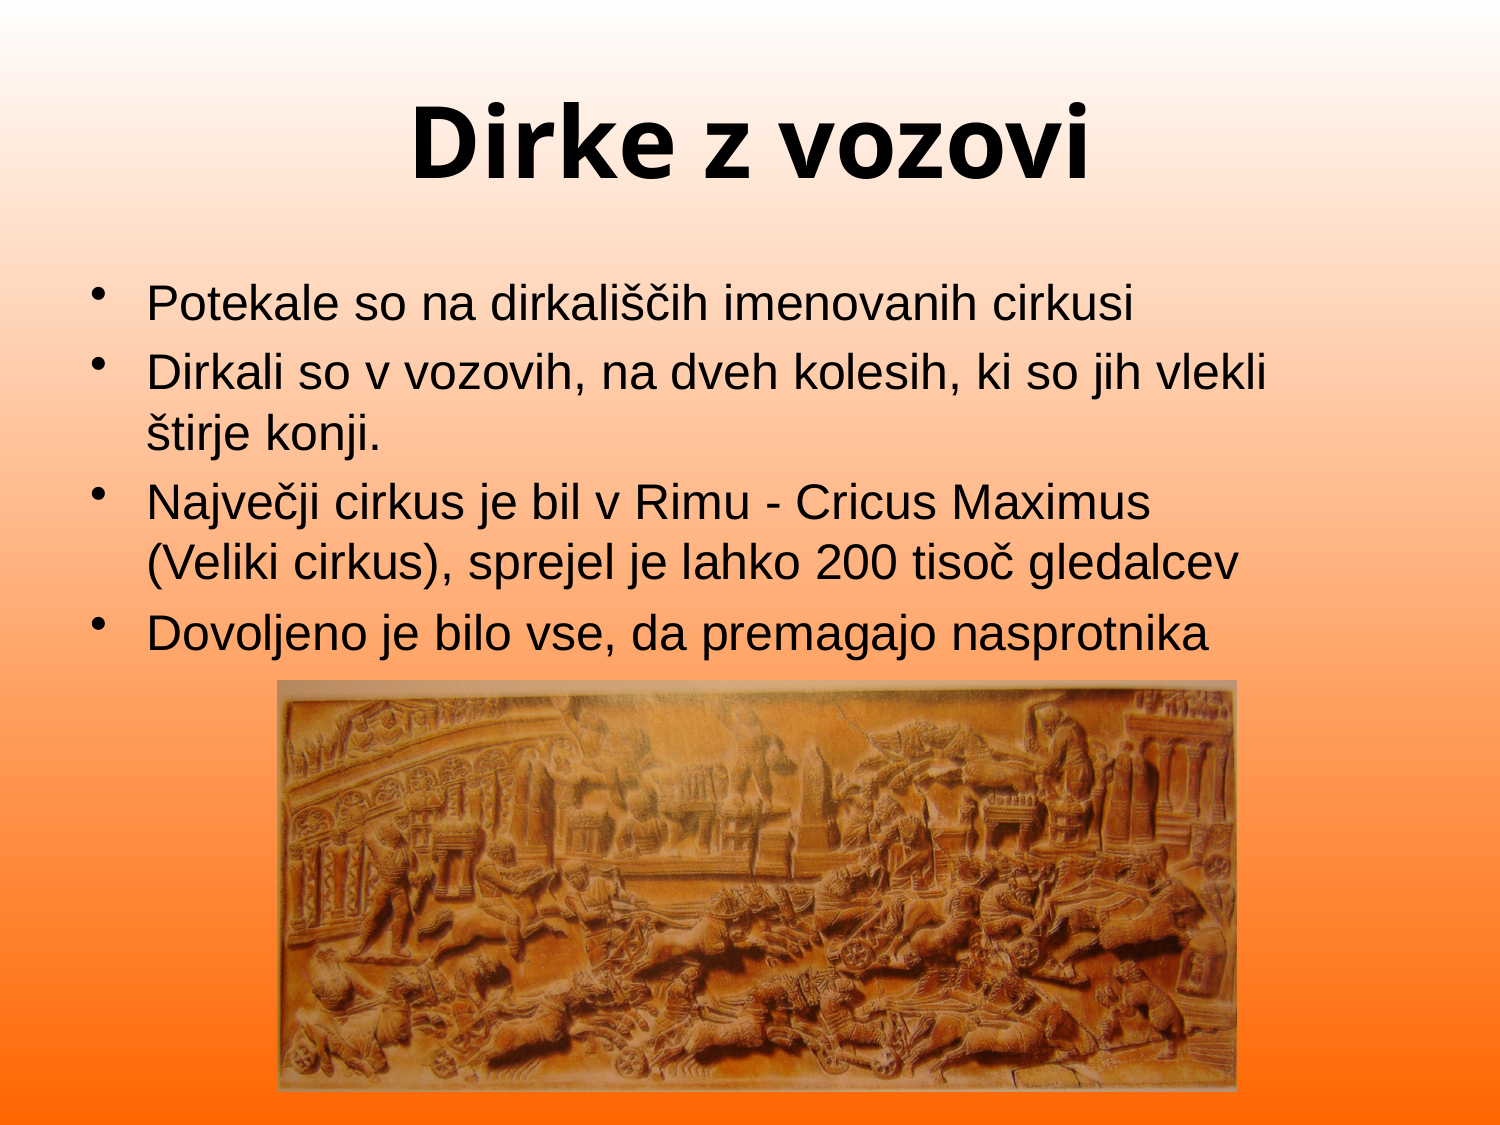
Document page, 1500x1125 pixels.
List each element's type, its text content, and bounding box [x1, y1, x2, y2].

title Dirke z vozovi [75, 45, 1425, 233]
list Potekale so na dirkališčih imenovanih cirkusi Dirkali so v vozovih, na dveh kolesih, ki so jih vlekli štirje konji. Največji cirkus je bil v Rimu - Cricus Maximus (Veliki cirkus), sprejel je lahko 200 tisoč gledalcev Dovoljeno je bilo vse, da premagajo nasprotnika [75, 262, 1306, 752]
picture [277, 680, 1237, 1092]
